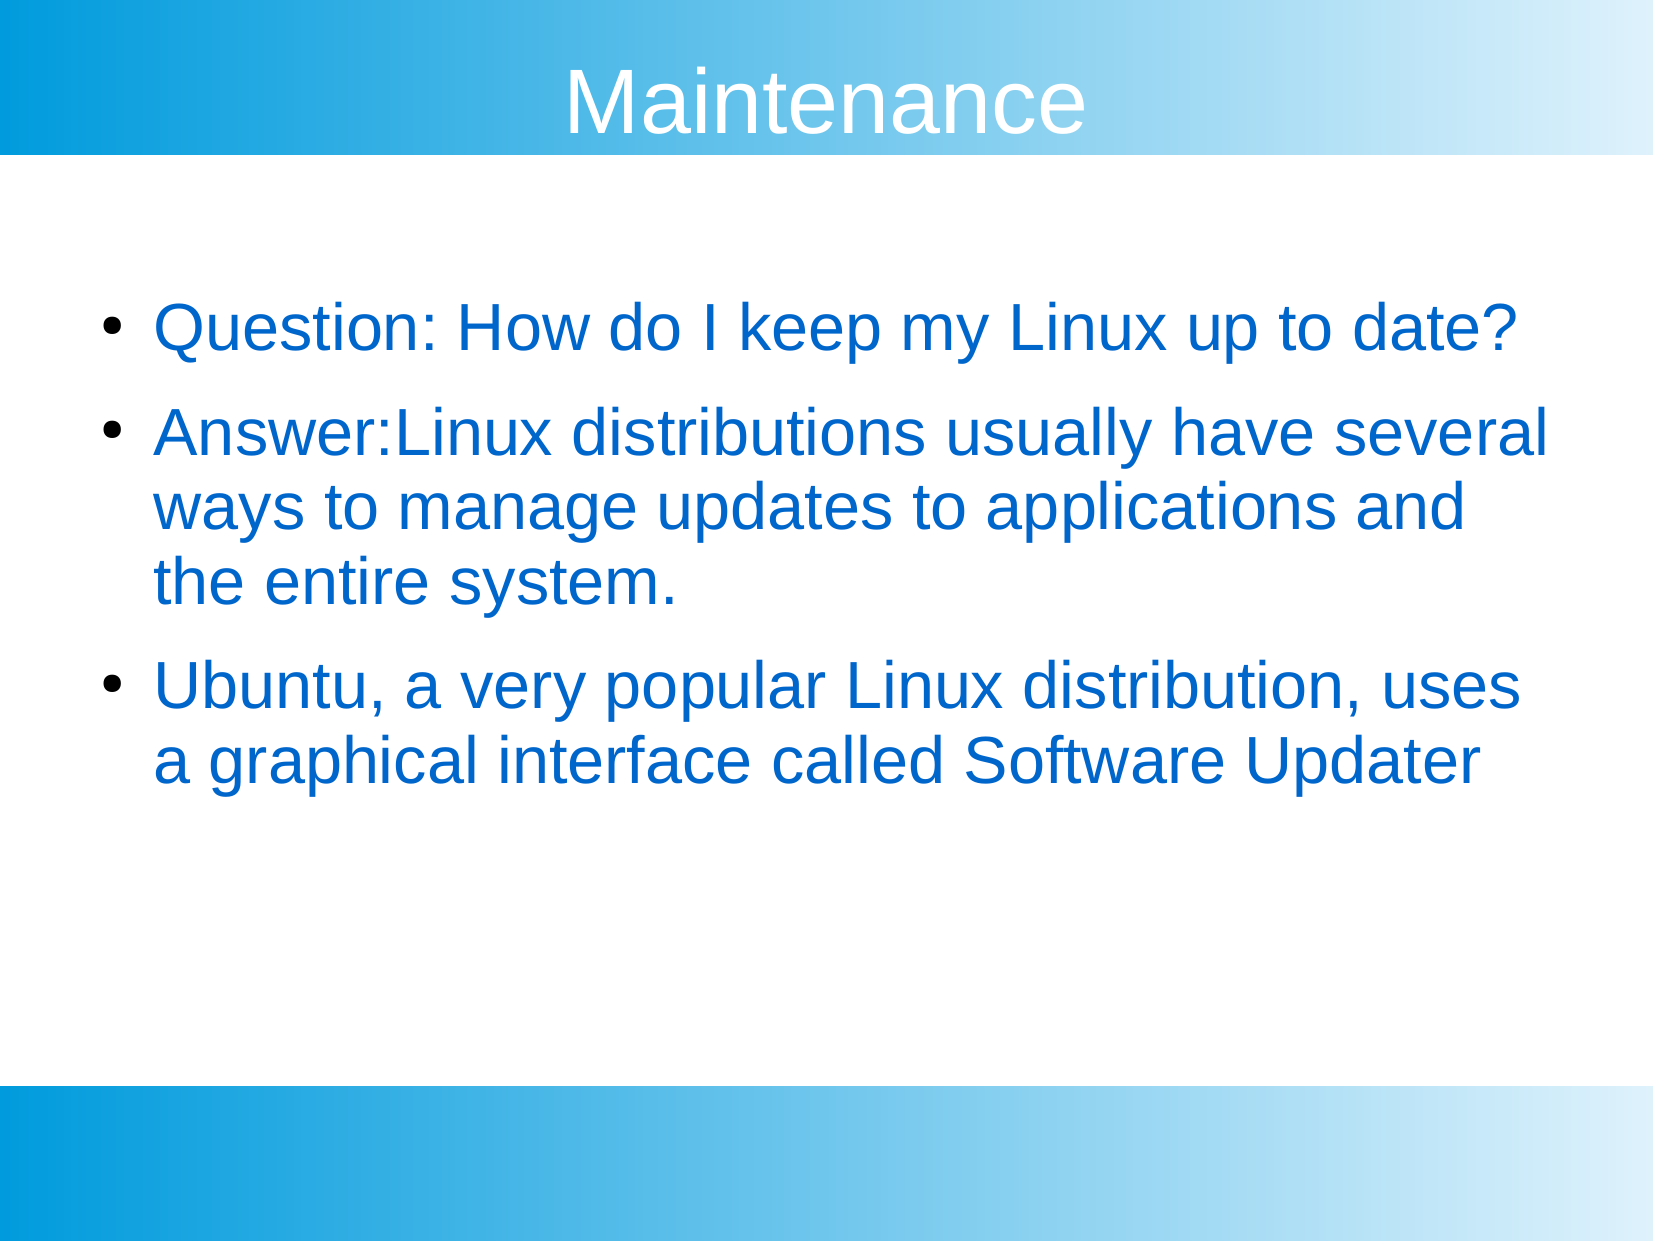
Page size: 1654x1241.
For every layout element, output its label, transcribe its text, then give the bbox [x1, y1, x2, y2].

title Maintenance [82, 49, 1571, 155]
list Question: How do I keep my Linux up to date? Answer:Linux distributions usually have several ways to manage updates to applications and the entire system. Ubuntu, a very popular Linux distribution, uses a graphical interface called Software Updater [82, 290, 1571, 1010]
